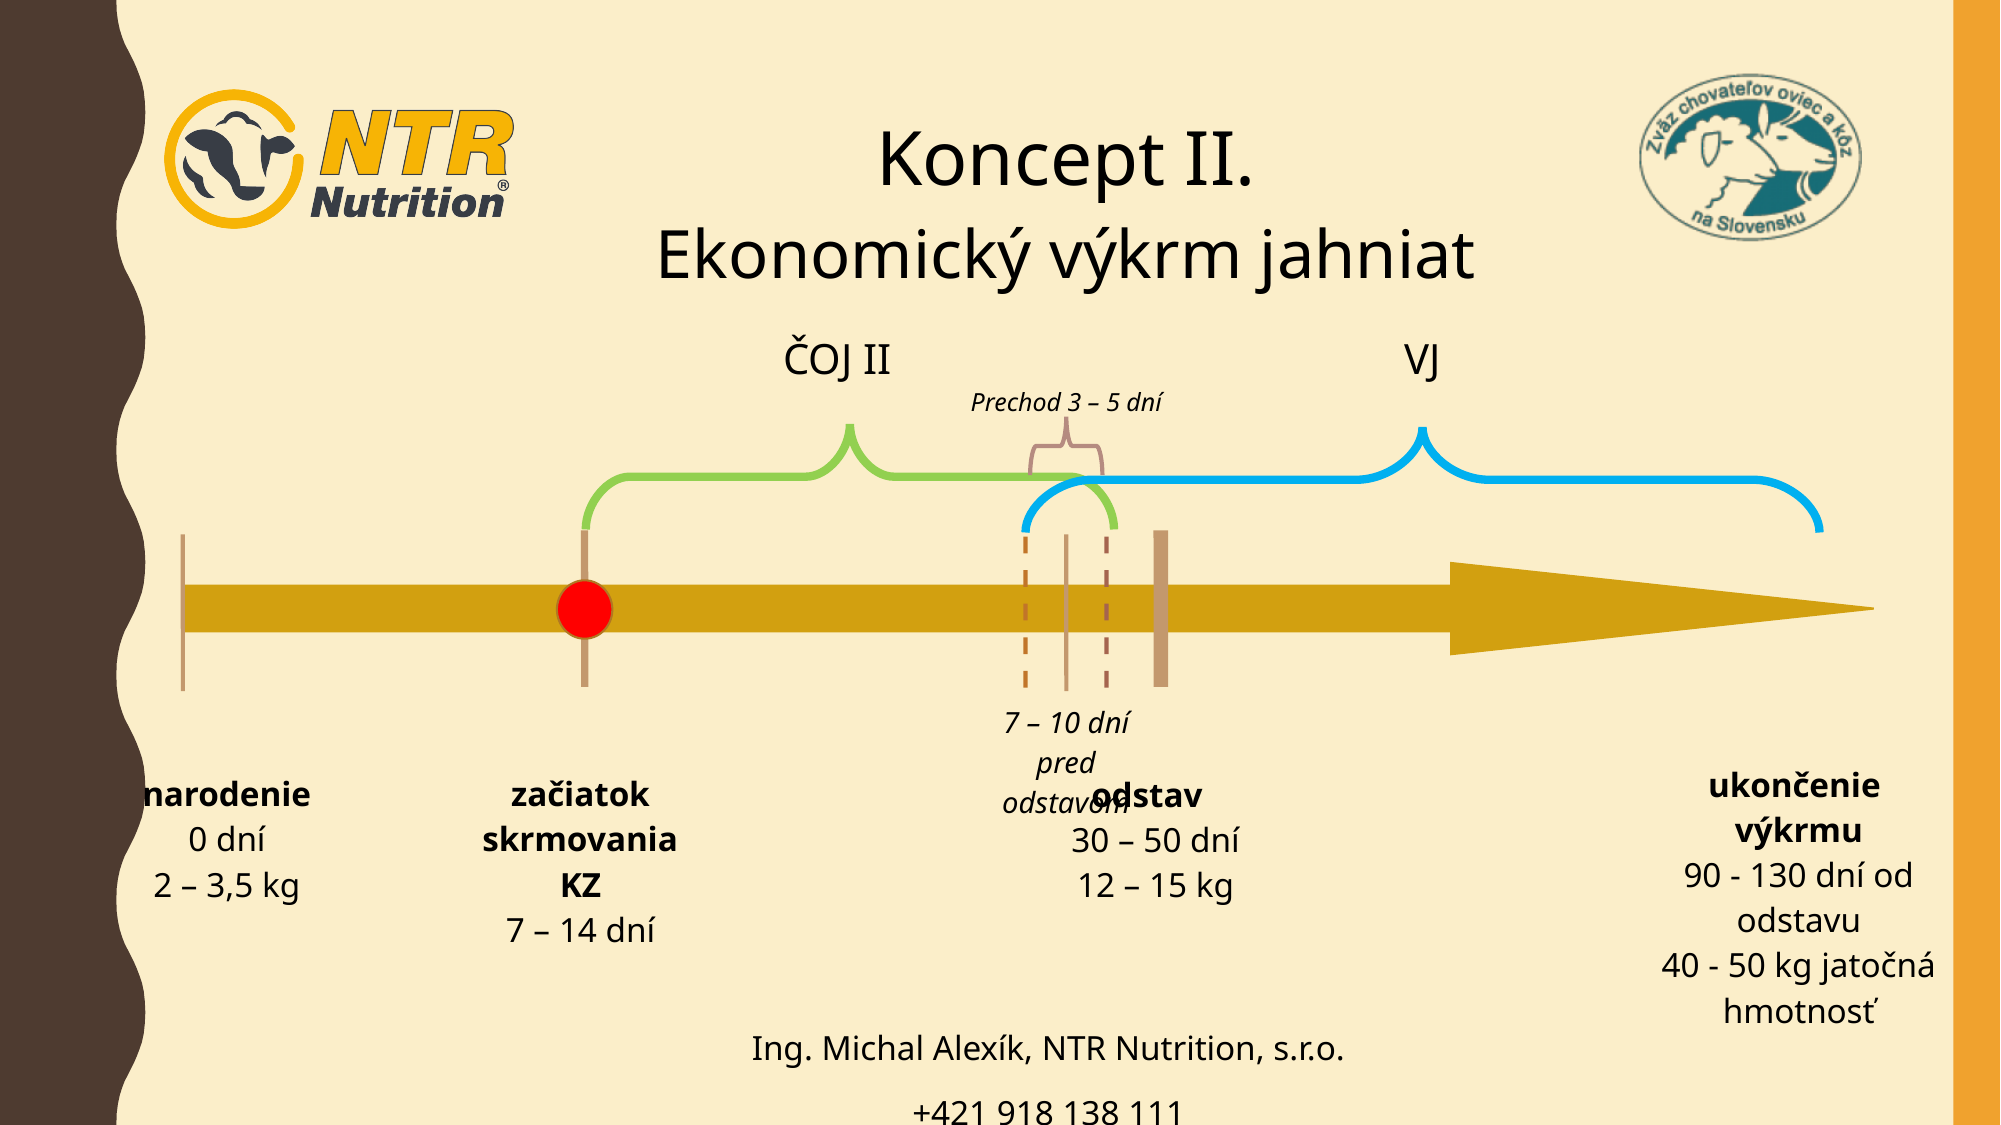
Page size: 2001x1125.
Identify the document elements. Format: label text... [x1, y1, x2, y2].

text_box ČOJ II [757, 322, 918, 395]
text_box Ing. Michal Alexík, NTR Nutrition, s.r.o. +421 918 138 111 [298, 1013, 1799, 1125]
text_box 7 – 10 dní pred odstavom [968, 695, 1165, 830]
text_box odstav 30 – 50 dní 12 – 15 kg [1020, 764, 1292, 916]
picture [164, 89, 514, 229]
picture [1638, 45, 1862, 270]
text_box Prechod 3 – 5 dní [936, 377, 1196, 427]
text_box ukončenie výkrmu 90 - 130 dní od odstavu 40 - 50 kg jatočná hmotnosť [1644, 754, 1954, 1086]
text_box [1069, 585, 1153, 632]
text_box [1169, 562, 1874, 655]
text_box začiatok skrmovania KZ 7 – 14 dní [445, 763, 716, 960]
text_box [185, 580, 1064, 639]
text_box narodenie 0 dní 2 – 3,5 kg [91, 763, 363, 915]
text_box Koncept II. Ekonomický výkrm jahniat [553, 97, 1579, 306]
text_box VJ [1342, 322, 1503, 395]
